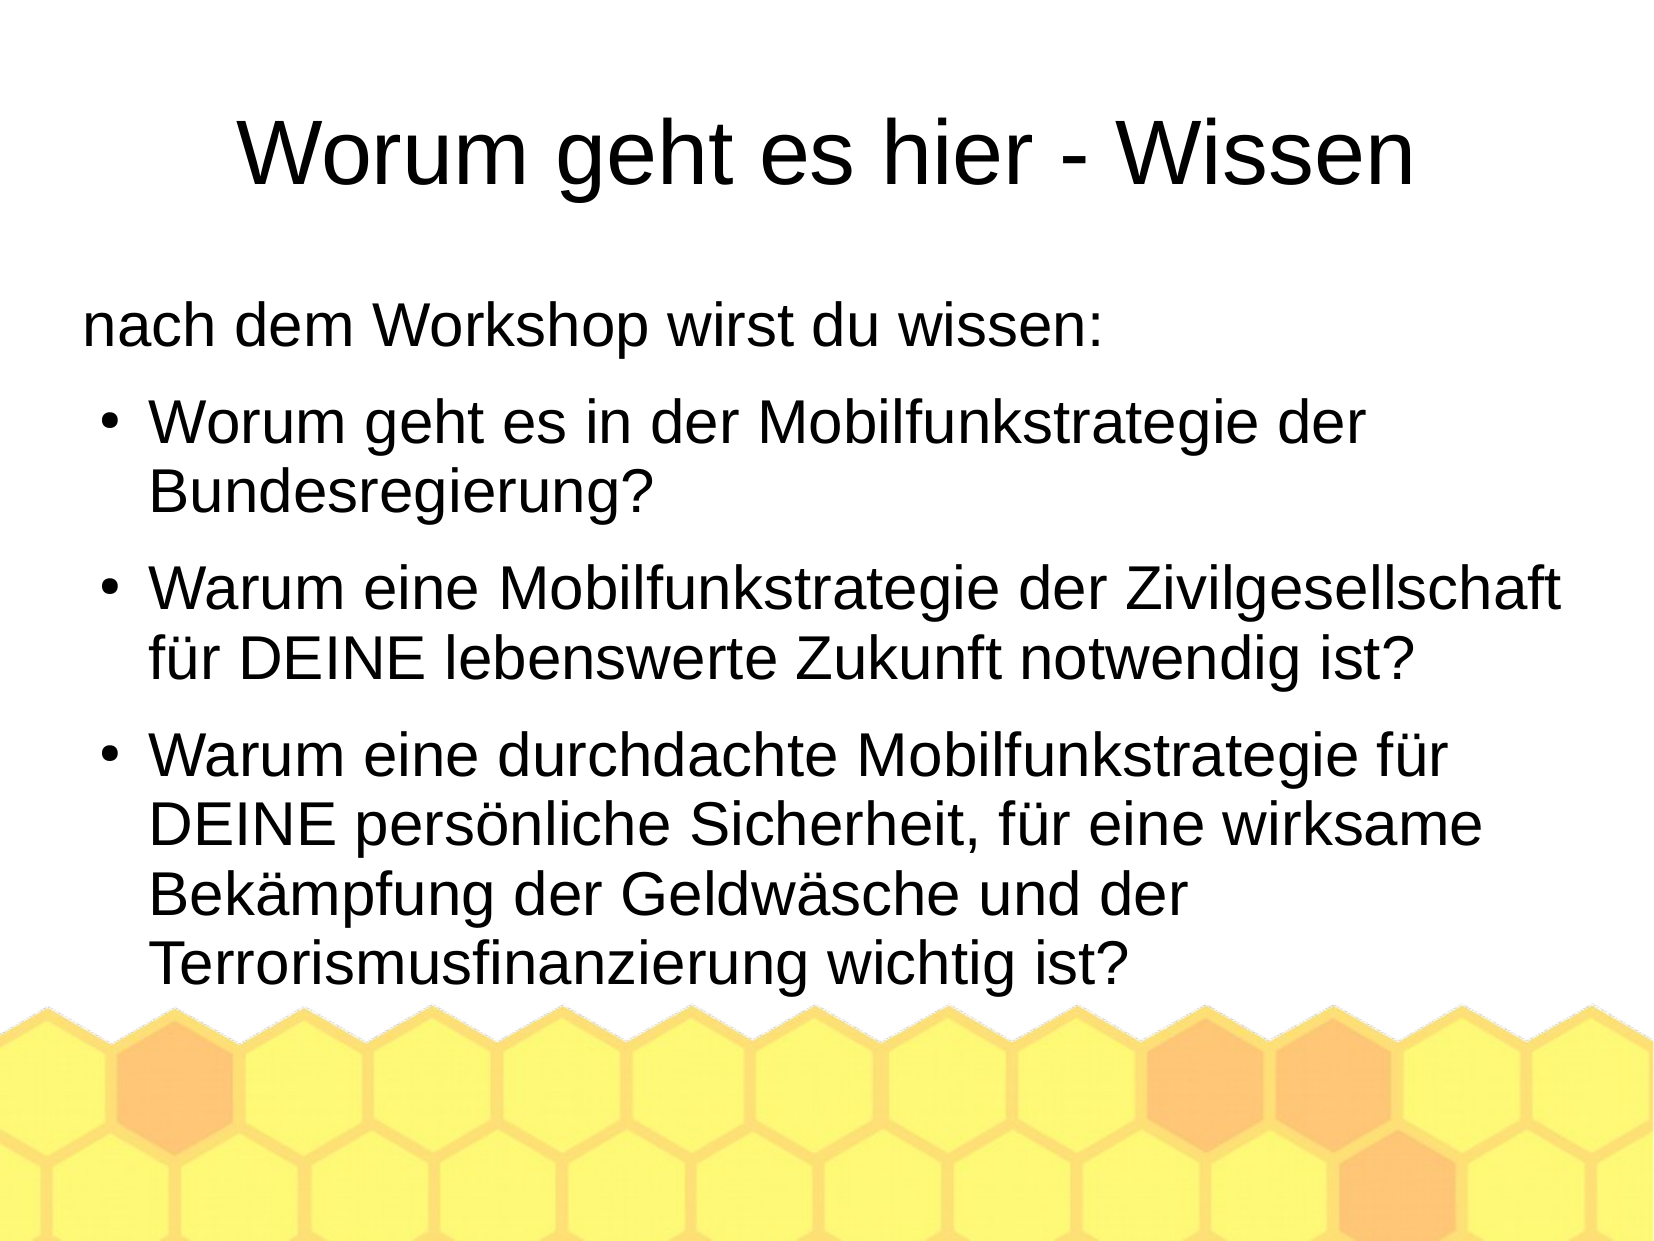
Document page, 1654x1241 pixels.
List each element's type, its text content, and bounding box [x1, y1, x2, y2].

list nach dem Workshop wirst du wissen: Worum geht es in der Mobilfunkstrategie der Bundesregierung? Warum eine Mobilfunkstrategie der Zivilgesellschaft für DEINE lebenswerte Zukunft notwendig ist? Warum eine durchdachte Mobilfunkstrategie für DEINE persönliche Sicherheit, für eine wirksame Bekämpfung der Geldwäsche und der Terrorismusfinanzierung wichtig ist? [82, 290, 1571, 1010]
picture [0, 1001, 1654, 1241]
title Worum geht es hier - Wissen [82, 49, 1571, 257]
